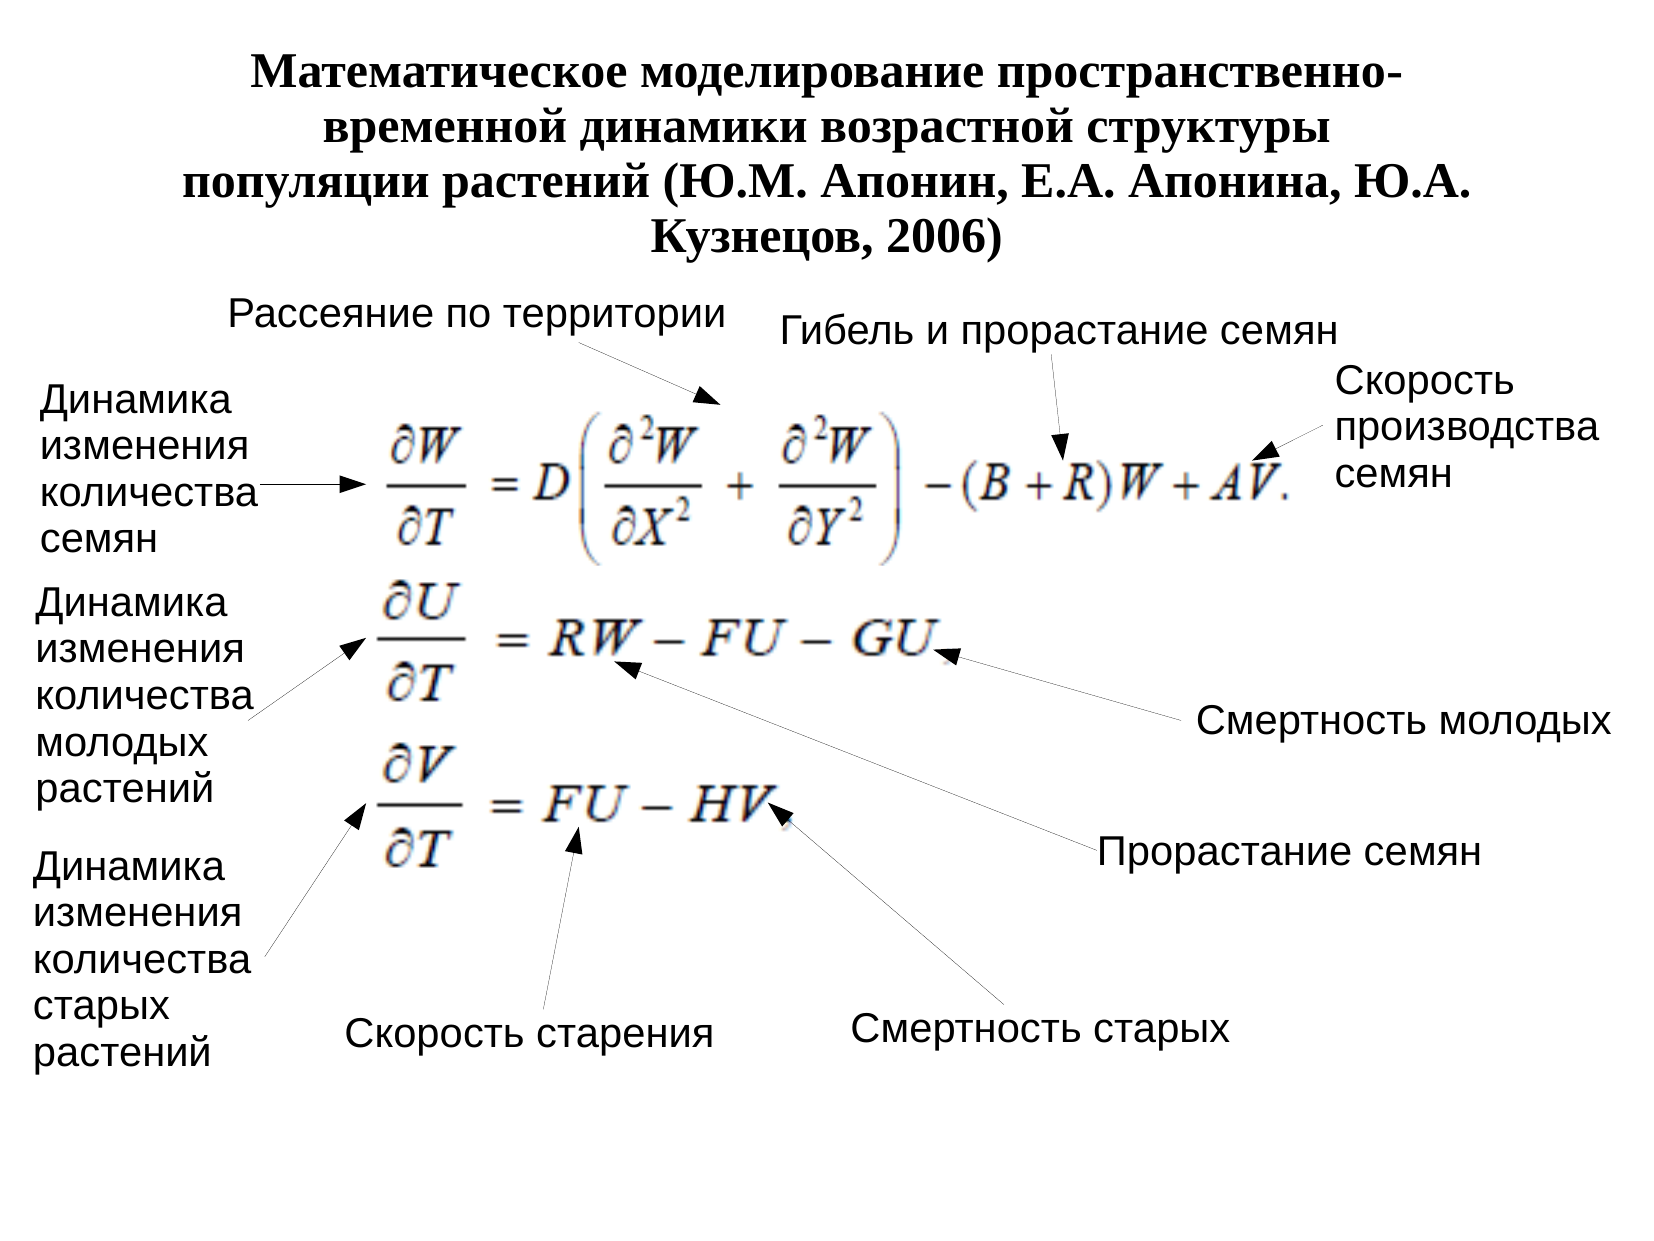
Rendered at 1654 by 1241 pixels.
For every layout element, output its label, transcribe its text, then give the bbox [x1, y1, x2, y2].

text_box Динамика изменения количества семян [39, 375, 324, 562]
text_box Скорость производства семян [1334, 356, 1642, 497]
text_box Динамика изменения количества молодых растений [35, 578, 272, 812]
text_box Гибель и прорастание семян [779, 307, 1368, 354]
text_box Динамика изменения количества старых растений [32, 842, 265, 1075]
text_box Смертность молодых [1195, 696, 1642, 744]
picture [366, 404, 1300, 886]
text_box Скорость старения [344, 1009, 745, 1057]
text_box Прорастание семян [1096, 827, 1512, 875]
title Математическое моделирование пространственно- временной динамики возрастной структуры популяции растений (Ю.М. Апонин, Е.А. Апонина, Ю.А. Кузнецов, 2006) [82, 39, 1571, 267]
text_box Смертность старых [850, 1004, 1264, 1052]
text_box Рассеяние по территории [212, 282, 745, 344]
